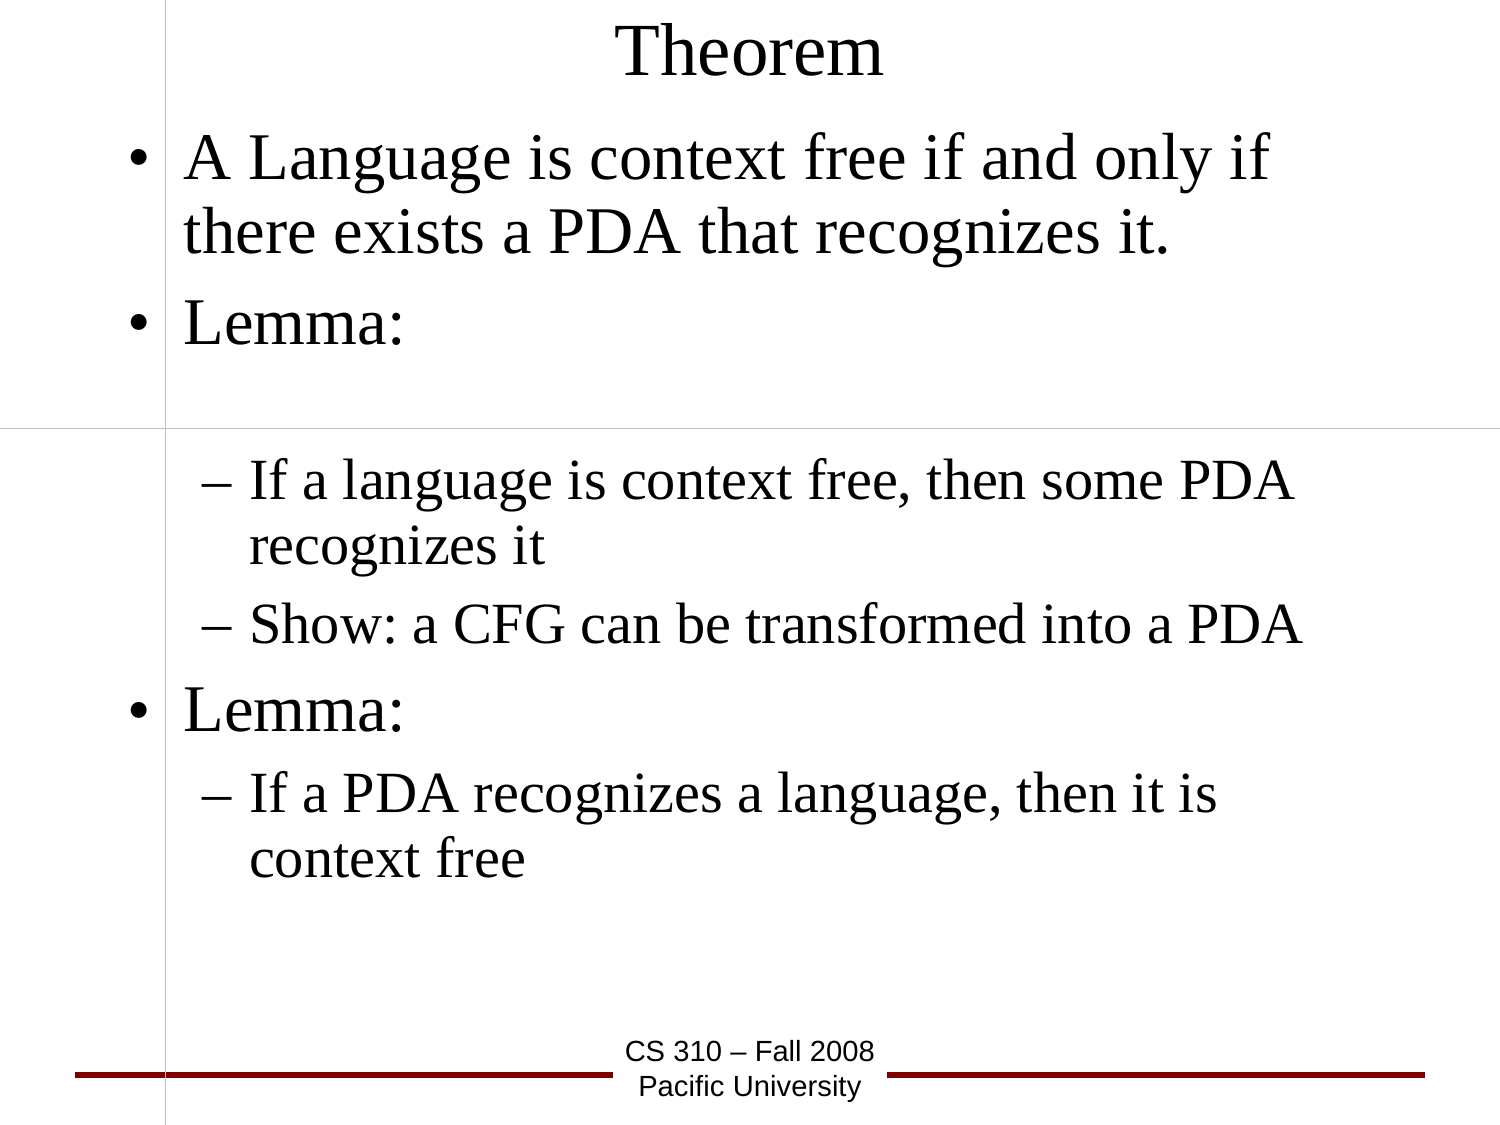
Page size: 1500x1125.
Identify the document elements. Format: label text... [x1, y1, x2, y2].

list A Language is context free if and only if there exists a PDA that recognizes it. Lemma: If a language is context free, then some PDA recognizes it Show: a CFG can be transformed into a PDA Lemma: If a PDA recognizes a language, then it is context free [112, 112, 1388, 1001]
title Theorem [112, 0, 1388, 103]
